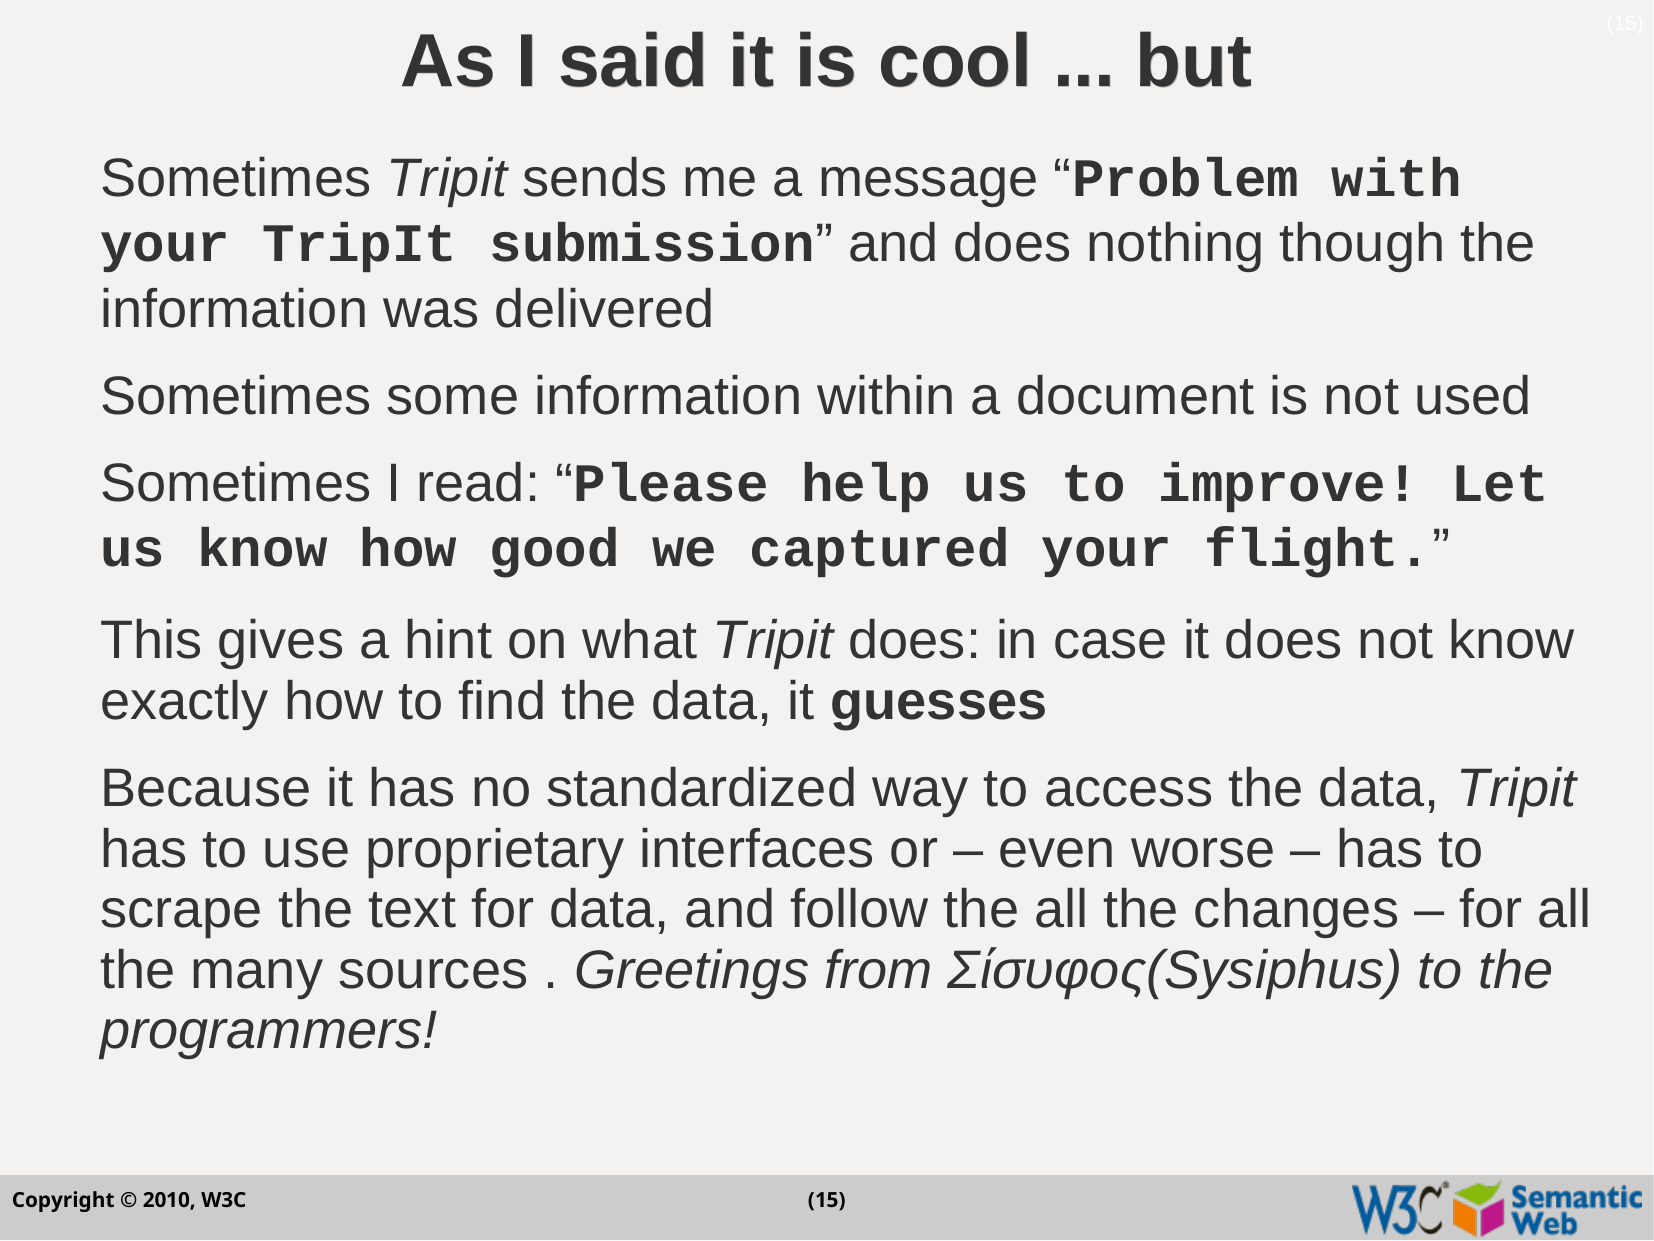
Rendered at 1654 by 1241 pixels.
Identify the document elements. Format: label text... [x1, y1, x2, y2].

picture [1352, 1178, 1642, 1237]
list Sometimes Tripit sends me a message “Problem with your TripIt submission” and does nothing though the information was delivered Sometimes some information within a document is not used Sometimes I read: “Please help us to improve! Let us know how good we captured your flight.” This gives a hint on what Tripit does: in case it does not know exactly how to find the data, it guesses Because it has no standardized way to access the data, Tripit has to use proprietary interfaces or – even worse – has to scrape the text for data, and follow the all the changes – for all the many sources . Greetings from Σίσυφος(Sysiphus) to the programmers! [29, 147, 1624, 1134]
title As I said it is cool ... but [0, 0, 1654, 119]
